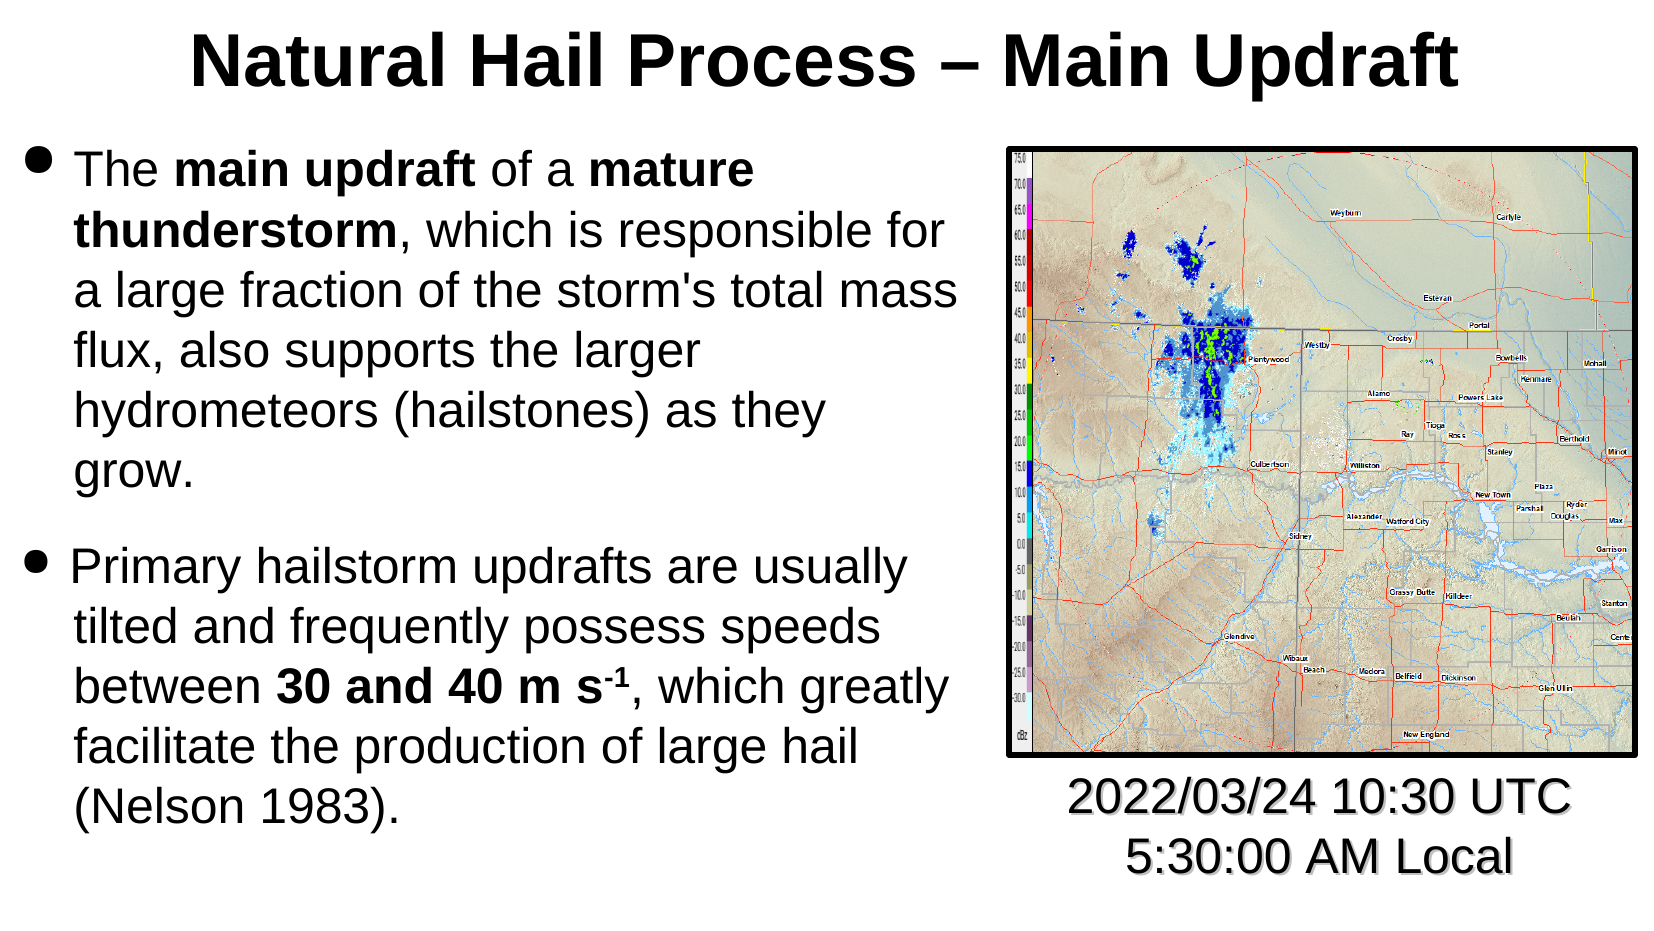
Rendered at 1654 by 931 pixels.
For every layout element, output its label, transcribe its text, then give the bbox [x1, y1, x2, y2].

picture [1012, 152, 1632, 753]
title Natural Hail Process – Main Updraft [0, 5, 1654, 107]
text_box The main updraft of a mature thunderstorm, which is responsible for a large fraction of the storm's total mass flux, also supports the larger hydrometeors (hailstones) as they grow. Primary hailstorm updrafts are usually tilted and frequently possess speeds between 30 and 40 m s-1, which greatly facilitate the production of large hail (Nelson 1983). [4, 120, 976, 842]
text_box 2022/03/24 10:30 UTC 5:30:00 AM Local [1000, 762, 1639, 901]
